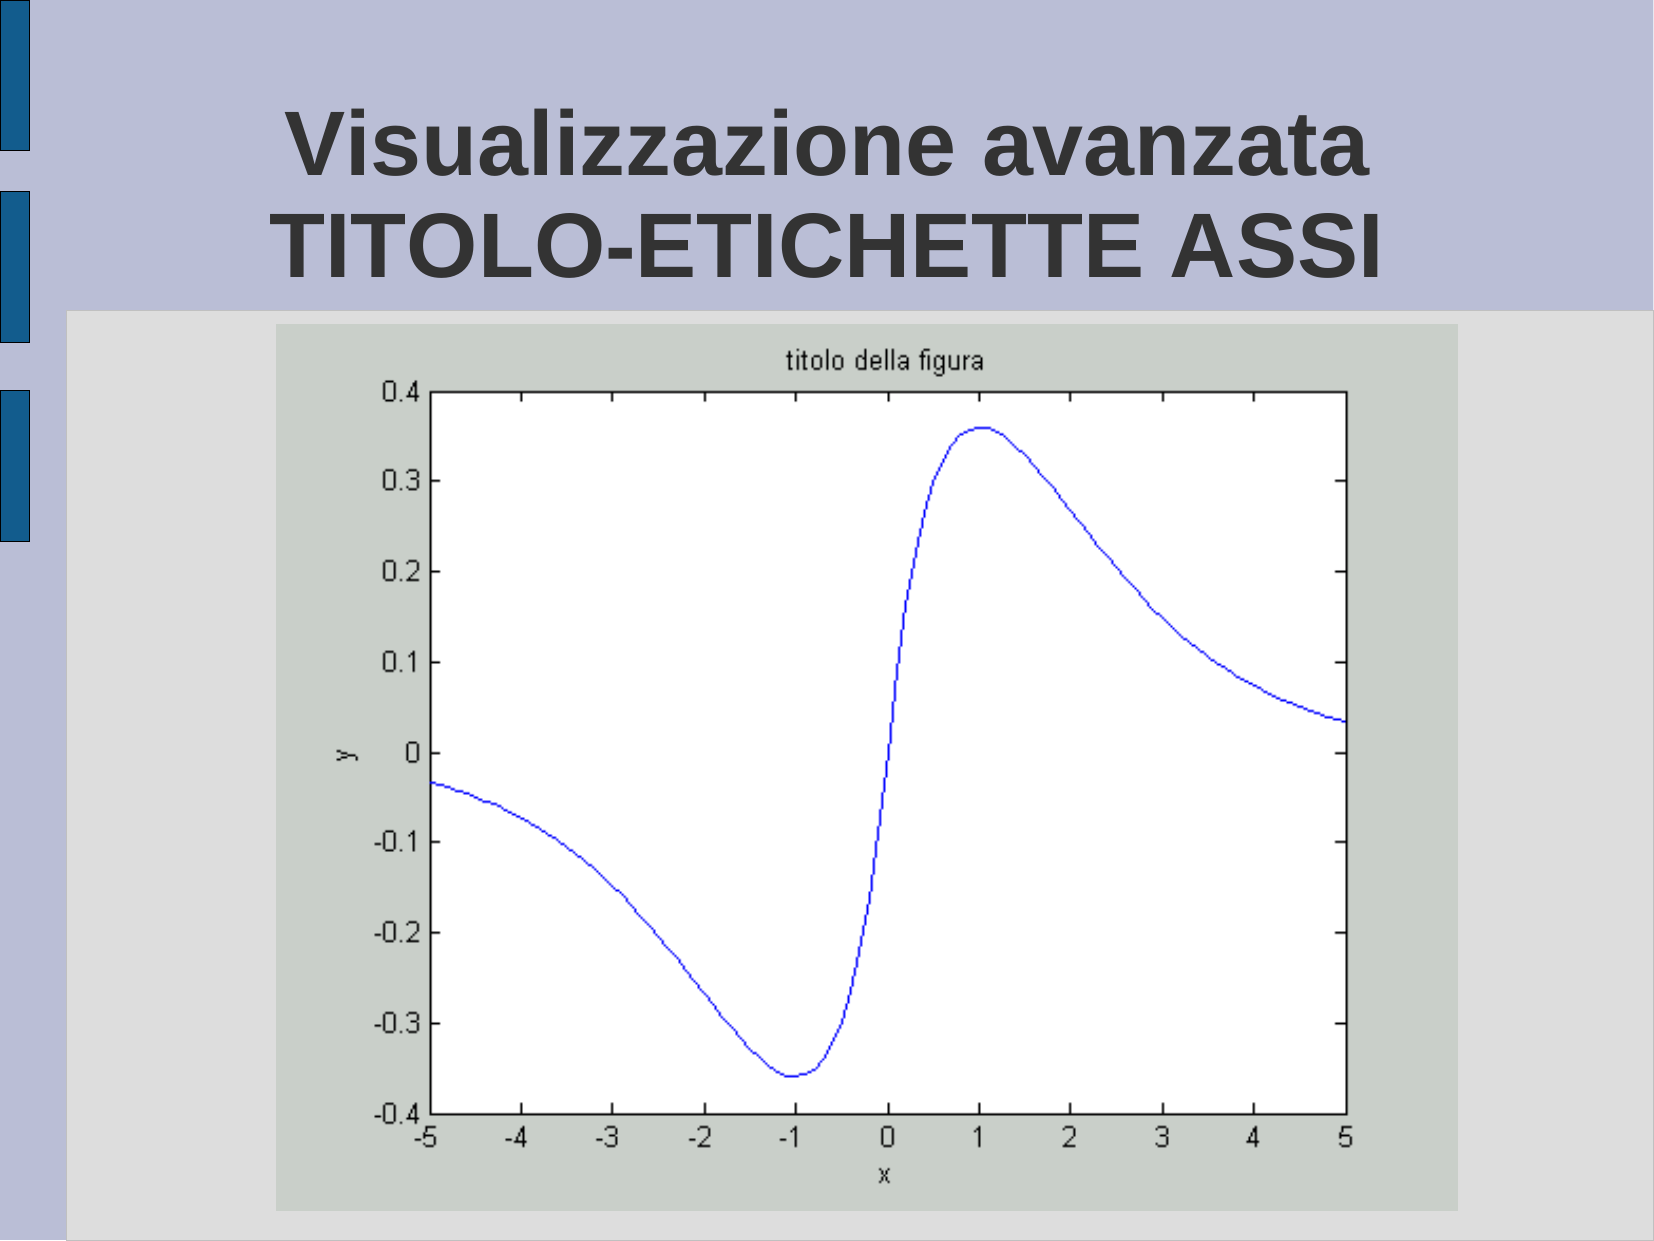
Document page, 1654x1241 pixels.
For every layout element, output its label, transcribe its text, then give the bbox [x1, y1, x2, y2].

title Visualizzazione avanzata TITOLO-ETICHETTE ASSI [121, 91, 1534, 299]
picture [276, 324, 1458, 1211]
